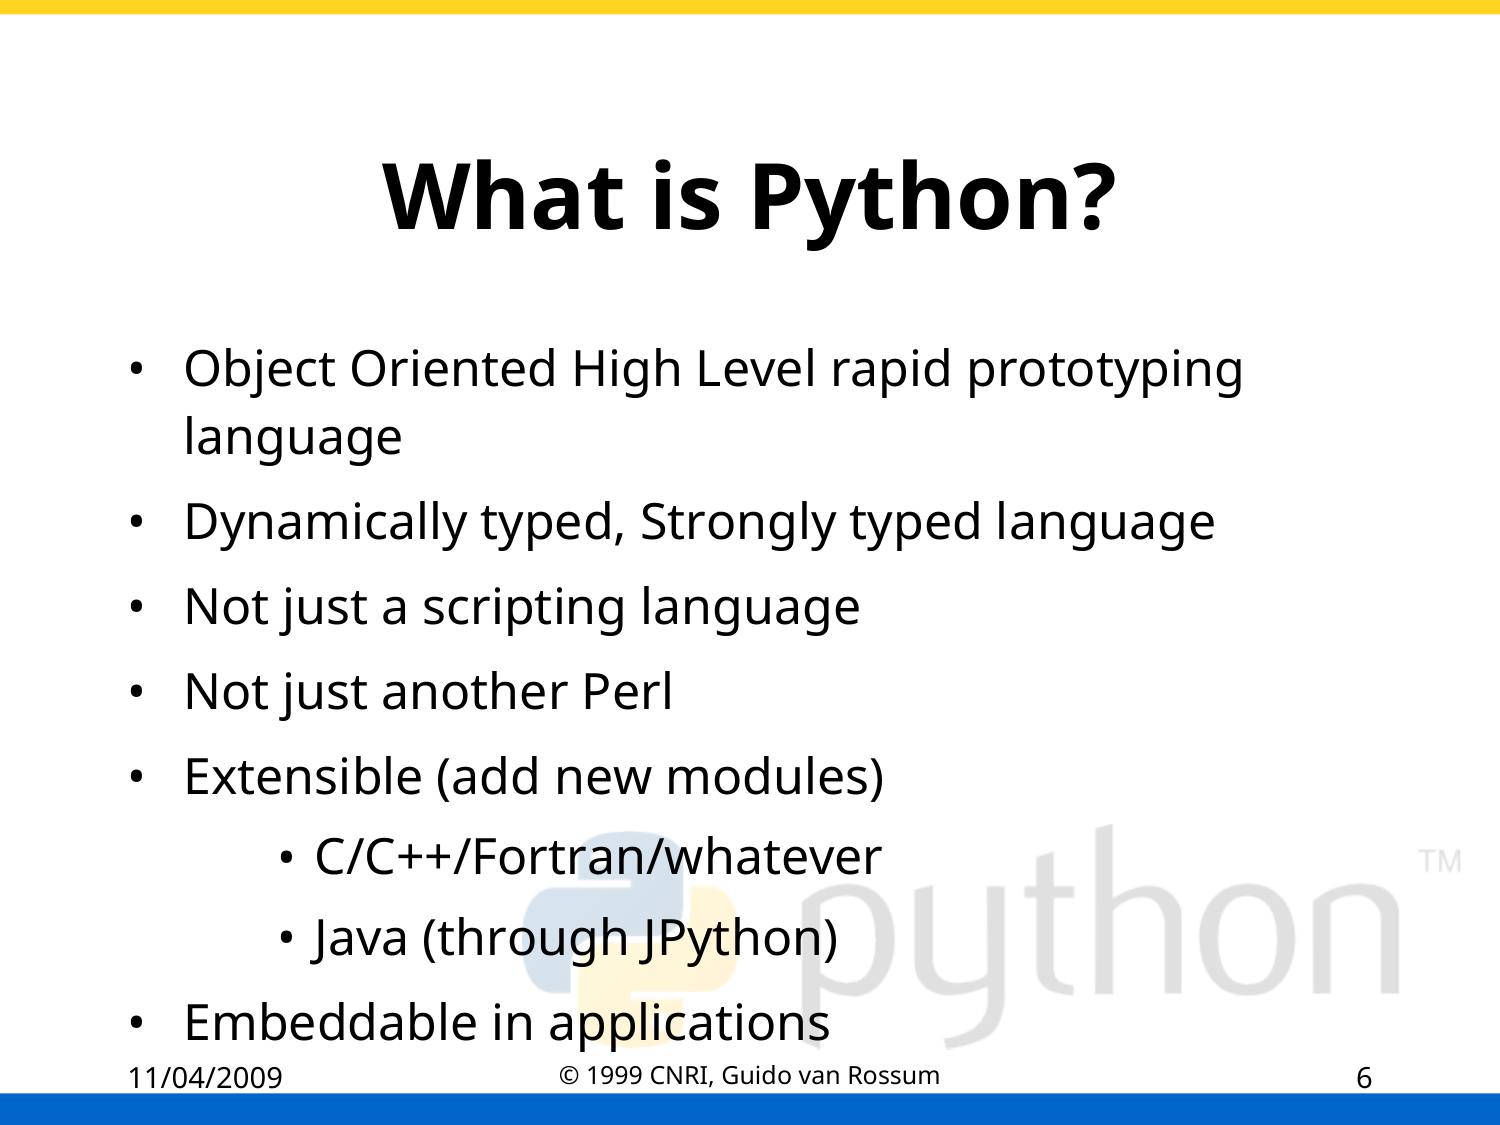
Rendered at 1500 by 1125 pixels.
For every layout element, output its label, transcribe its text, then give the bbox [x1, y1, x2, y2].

title What is Python? [112, 99, 1388, 288]
list Object Oriented High Level rapid prototyping language Dynamically typed, Strongly typed language Not just a scripting language Not just another Perl Extensible (add new modules) C/C++/Fortran/whatever Java (through JPython) Embeddable in applications [112, 324, 1388, 1001]
